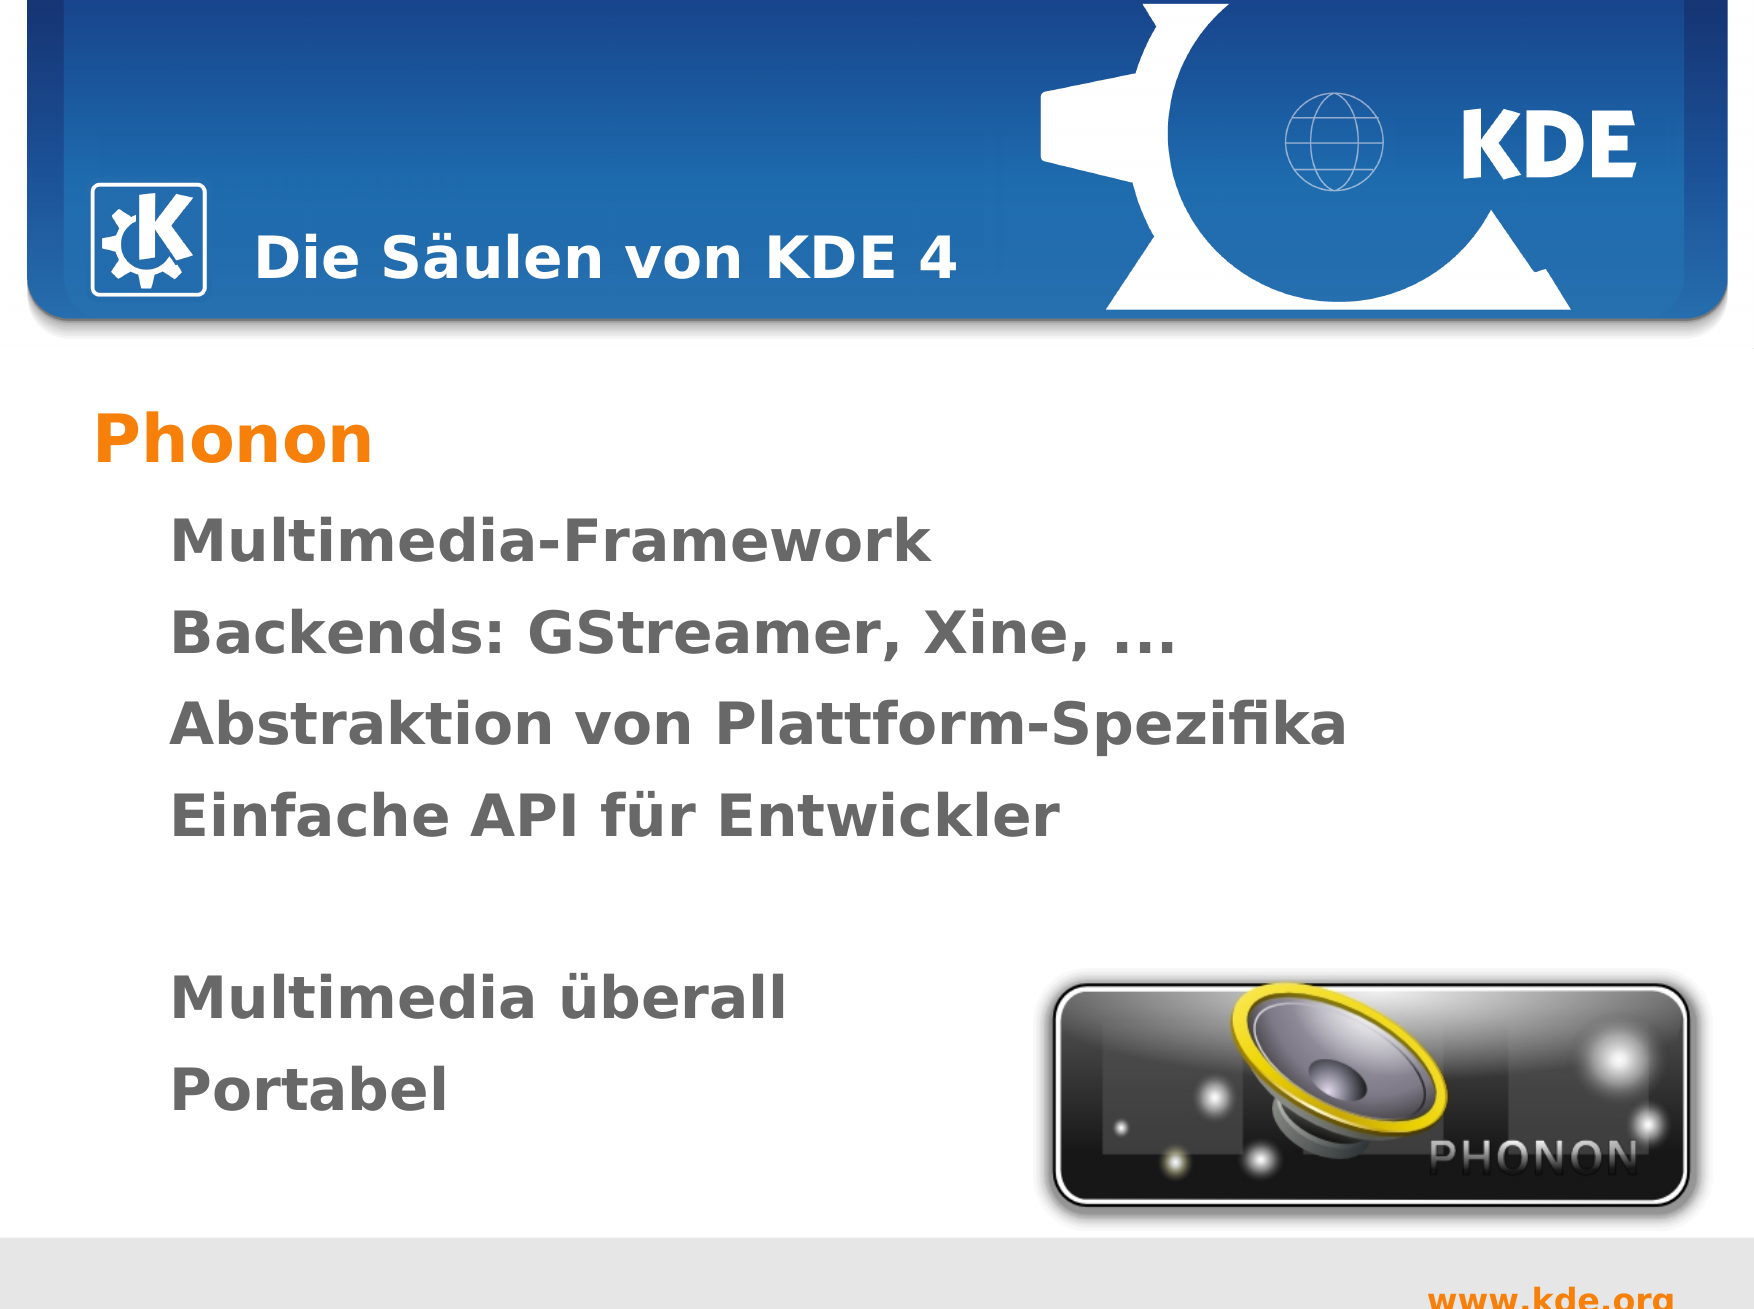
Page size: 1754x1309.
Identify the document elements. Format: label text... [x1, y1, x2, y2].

list Phonon Multimedia-Framework Backends: GStreamer, Xine, ... Abstraktion von Plattform-Spezifika Einfache API für Entwickler Multimedia überall Portabel [75, 400, 1654, 1152]
picture [0, 0, 1754, 349]
picture [1033, 968, 1713, 1231]
text_box Die Säulen von KDE 4 [208, 183, 1063, 296]
